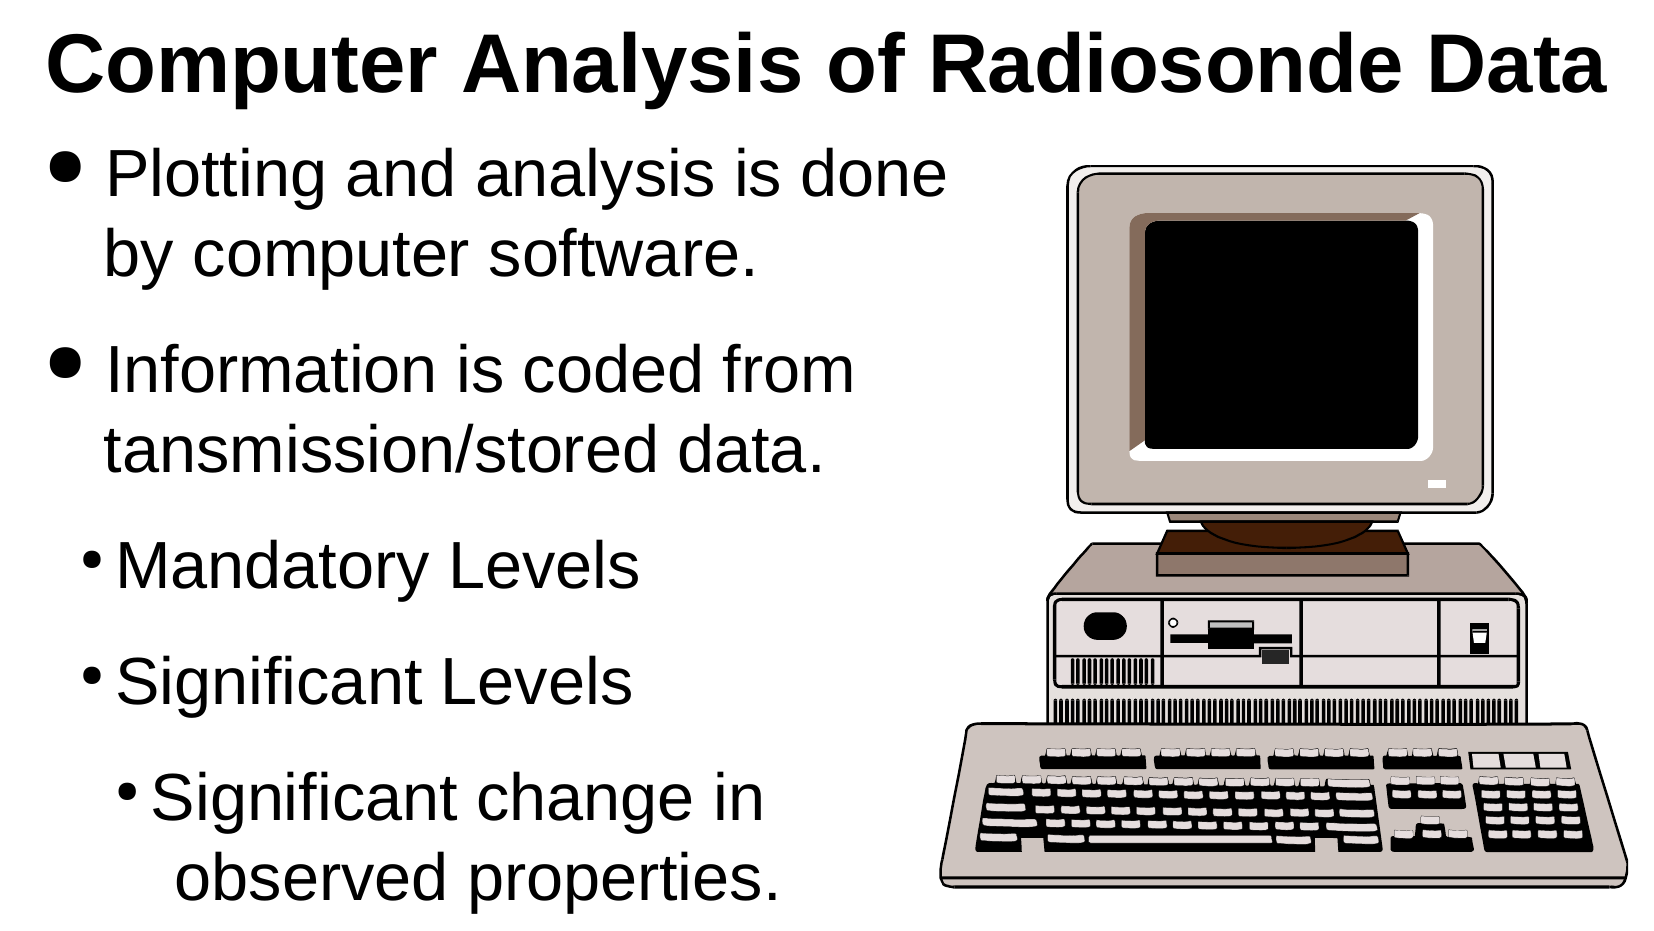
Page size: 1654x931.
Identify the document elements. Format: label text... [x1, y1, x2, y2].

picture [937, 165, 1629, 889]
text_box Plotting and analysis is done by computer software. Information is coded from tansmission/stored data. Mandatory Levels Significant Levels Significant change in observed properties. [29, 122, 1005, 922]
title Computer Analysis of Radiosonde Data [0, 5, 1654, 113]
